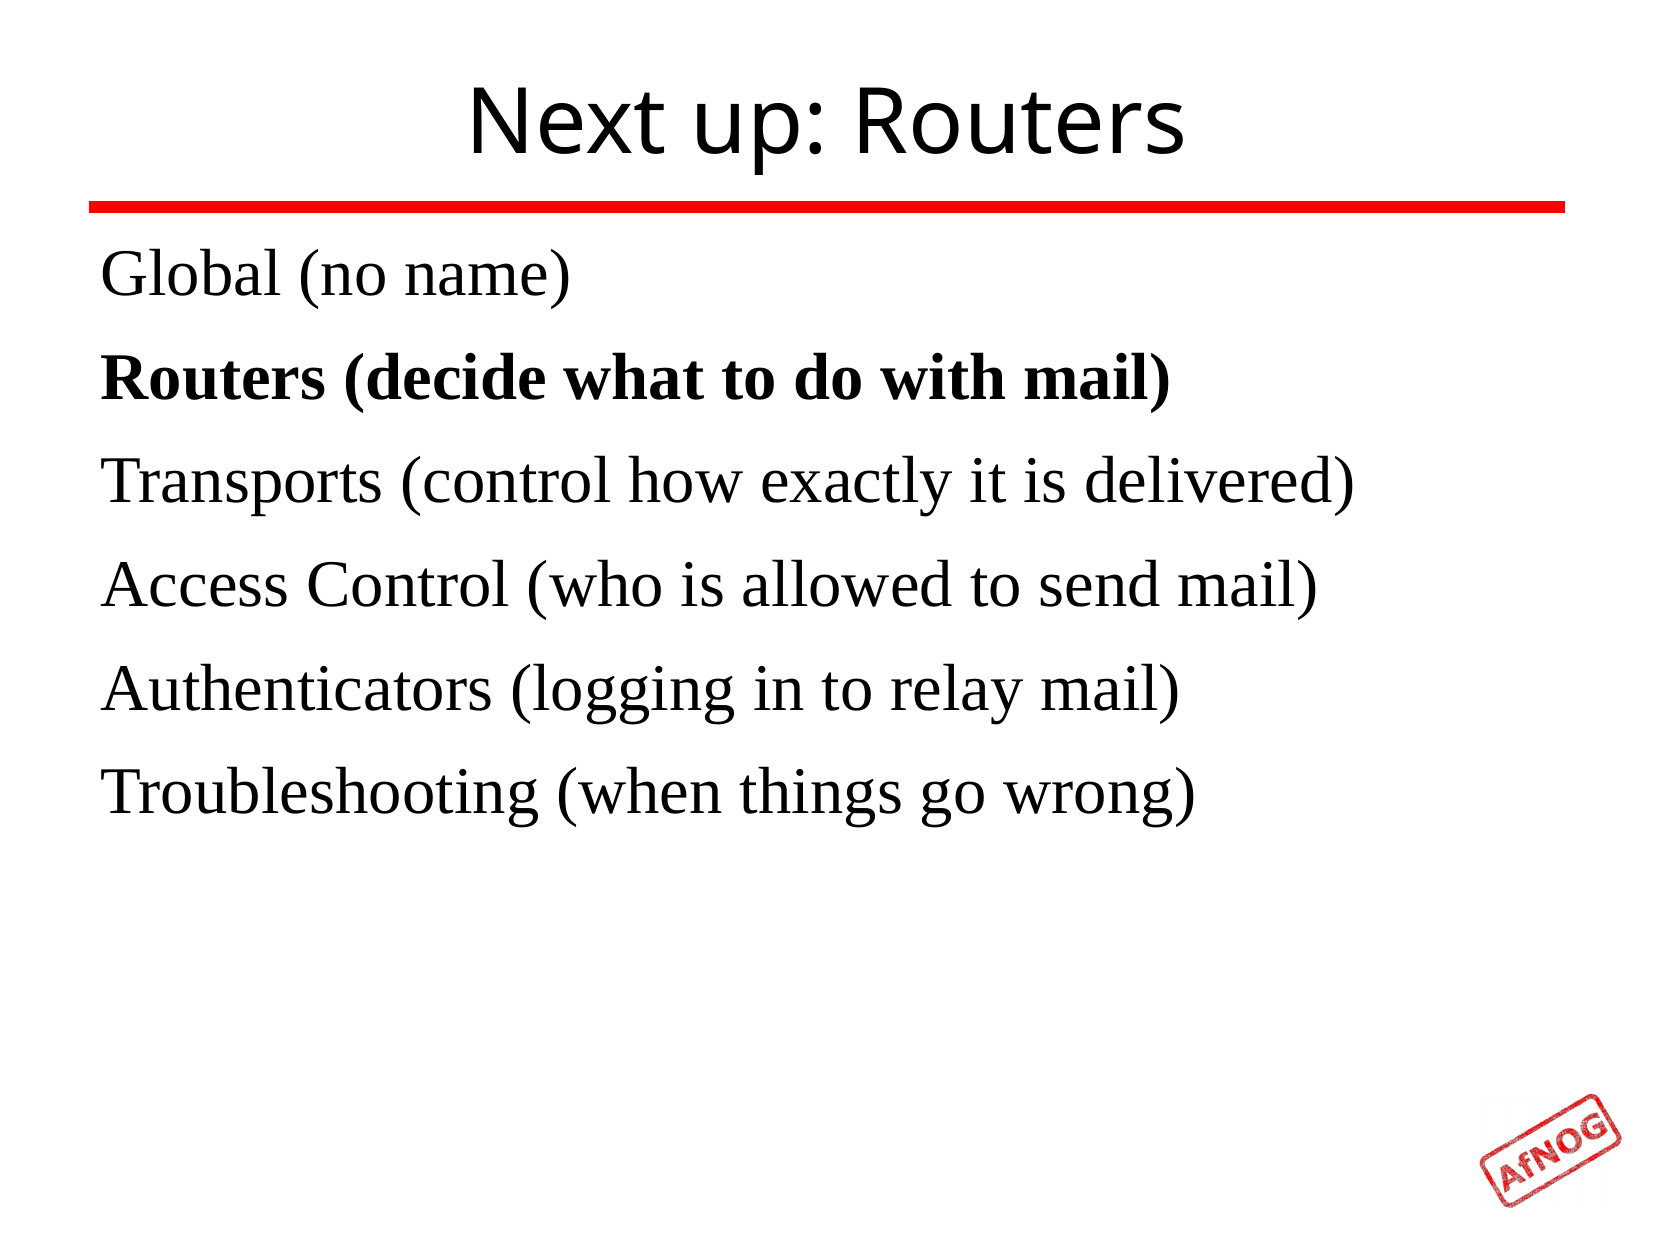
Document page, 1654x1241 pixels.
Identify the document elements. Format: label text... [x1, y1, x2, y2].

title Next up: Routers [88, 29, 1565, 207]
picture [1476, 1090, 1625, 1211]
list Global (no name) Routers (decide what to do with mail) Transports (control how exactly it is delivered) Access Control (who is allowed to send mail) Authenticators (logging in to relay mail) Troubleshooting (when things go wrong) [82, 236, 1571, 1123]
